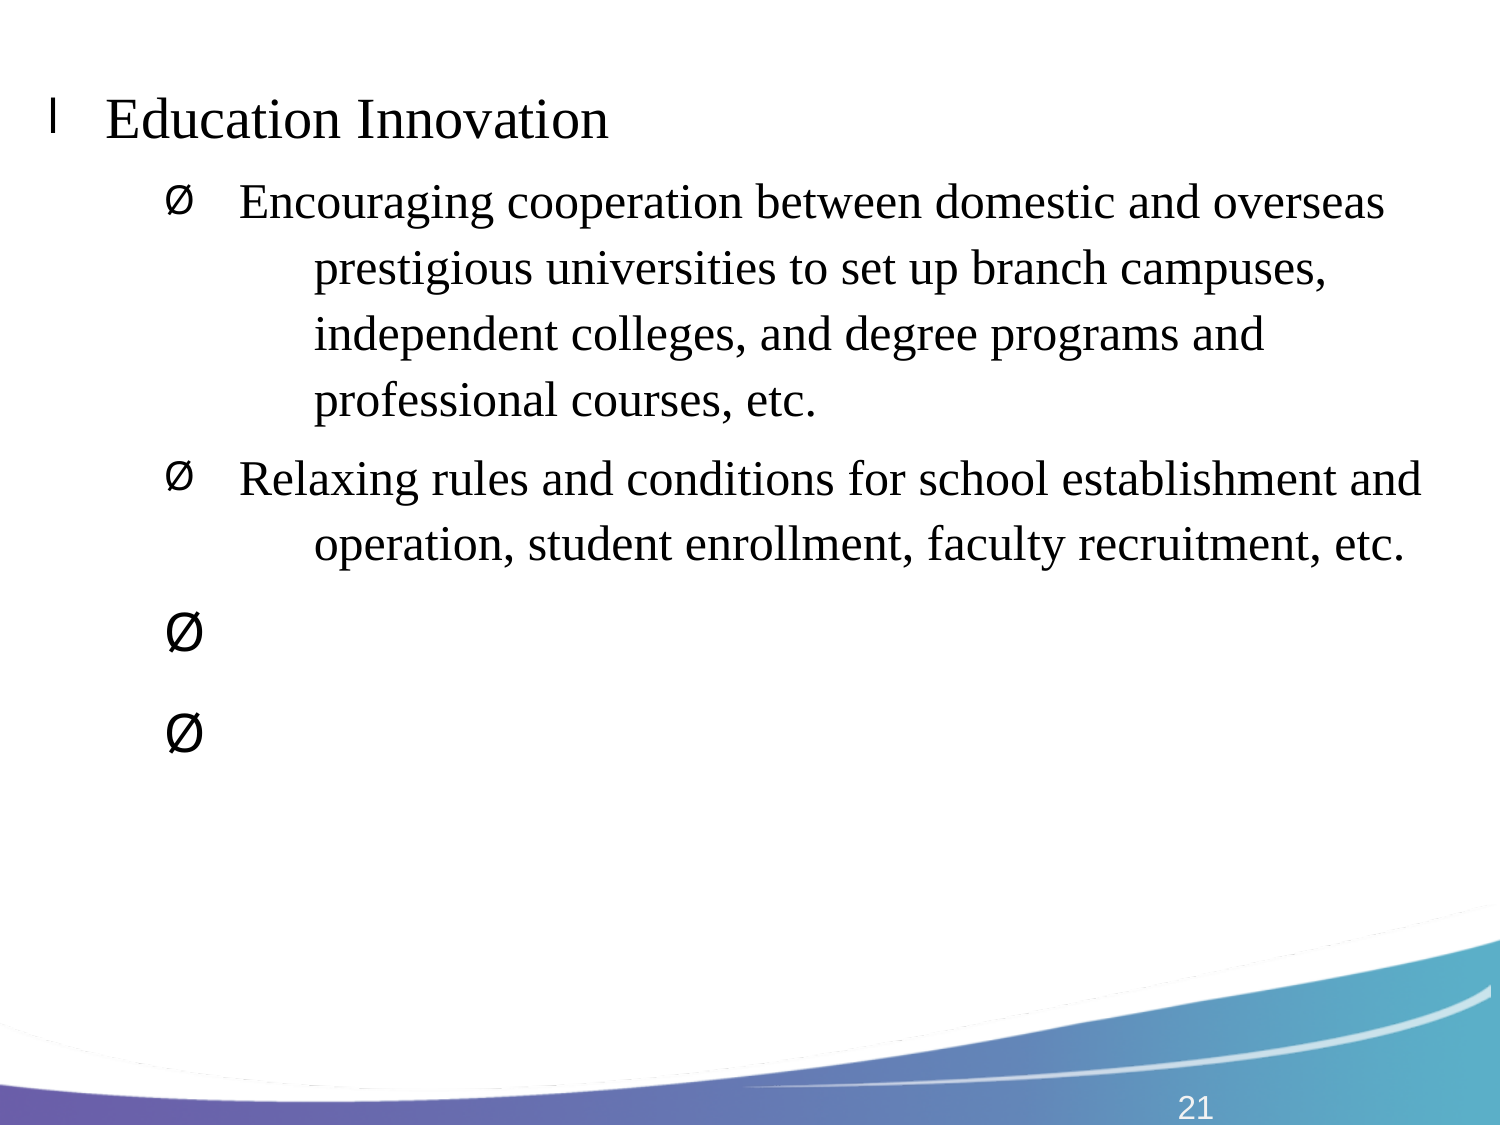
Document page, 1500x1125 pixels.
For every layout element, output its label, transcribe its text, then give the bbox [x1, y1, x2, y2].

text_box Education Innovation Encouraging cooperation between domestic and overseas prestigious universities to set up branch campuses, independent colleges, and degree programs and professional courses, etc. Relaxing rules and conditions for school establishment and operation, student enrollment, faculty recruitment, etc. [32, 65, 1468, 719]
